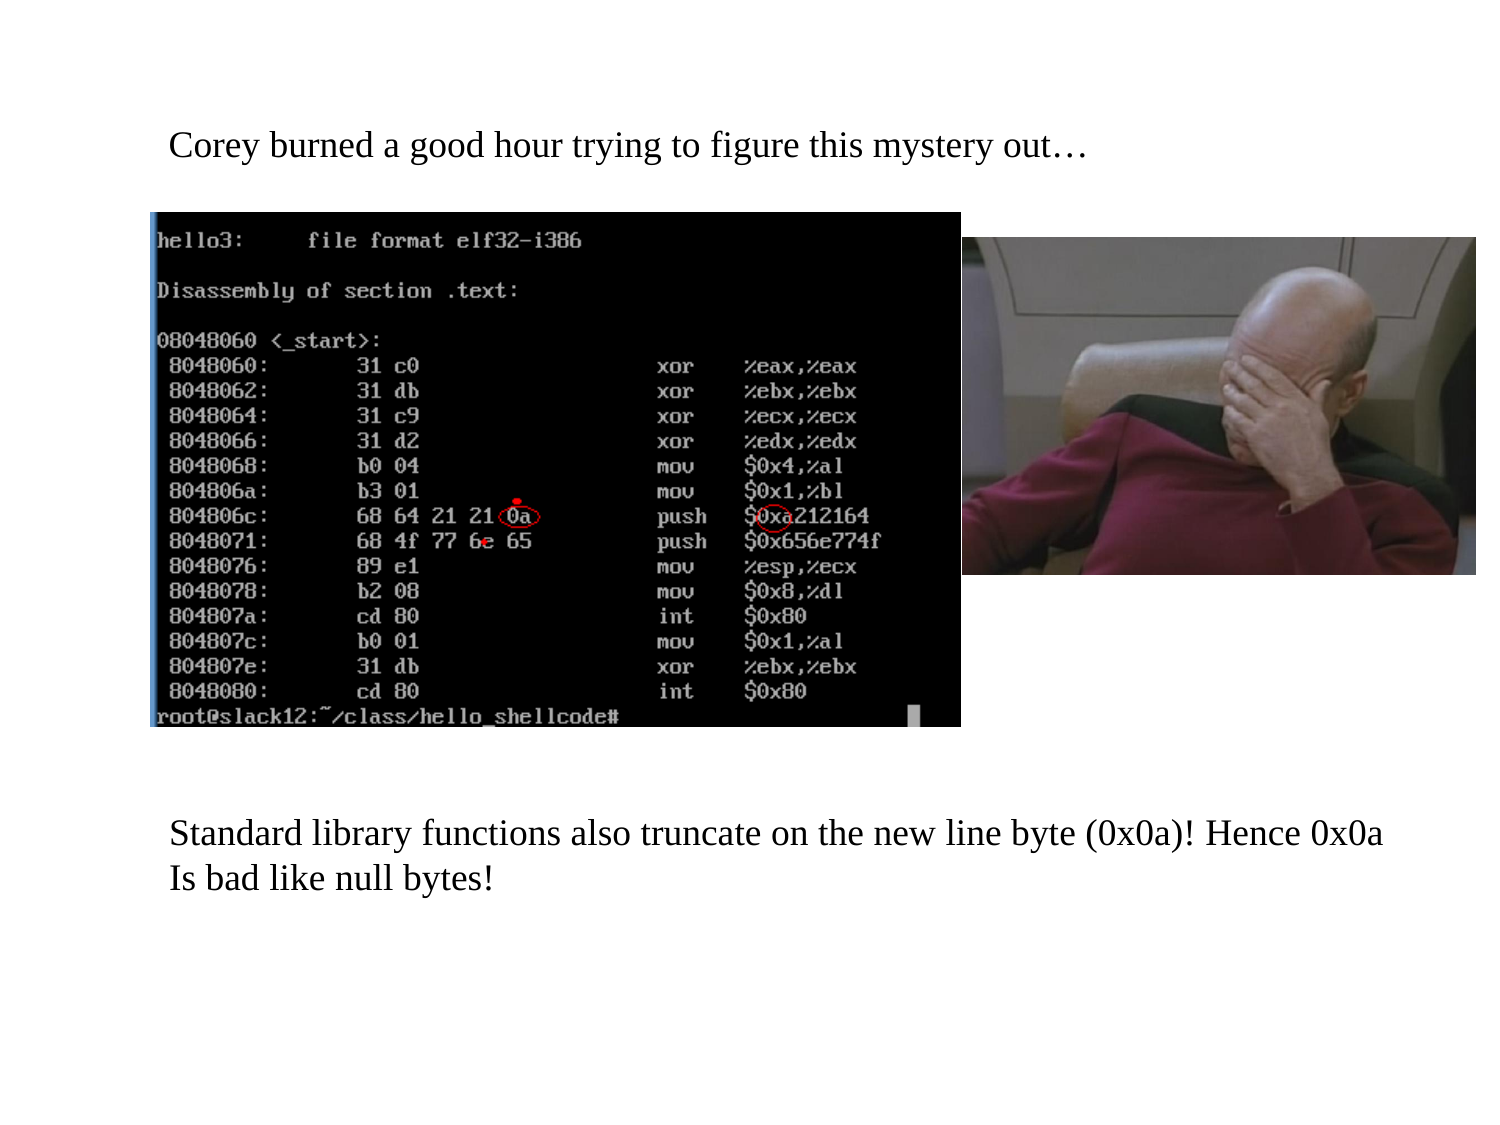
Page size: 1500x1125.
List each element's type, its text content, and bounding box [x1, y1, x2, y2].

text_box Standard library functions also truncate on the new line byte (0x0a)! Hence 0x0a Is bad like null bytes! [154, 799, 1401, 906]
picture [150, 212, 961, 727]
text_box Corey burned a good hour trying to figure this mystery out… [153, 112, 1105, 173]
picture [962, 237, 1476, 576]
